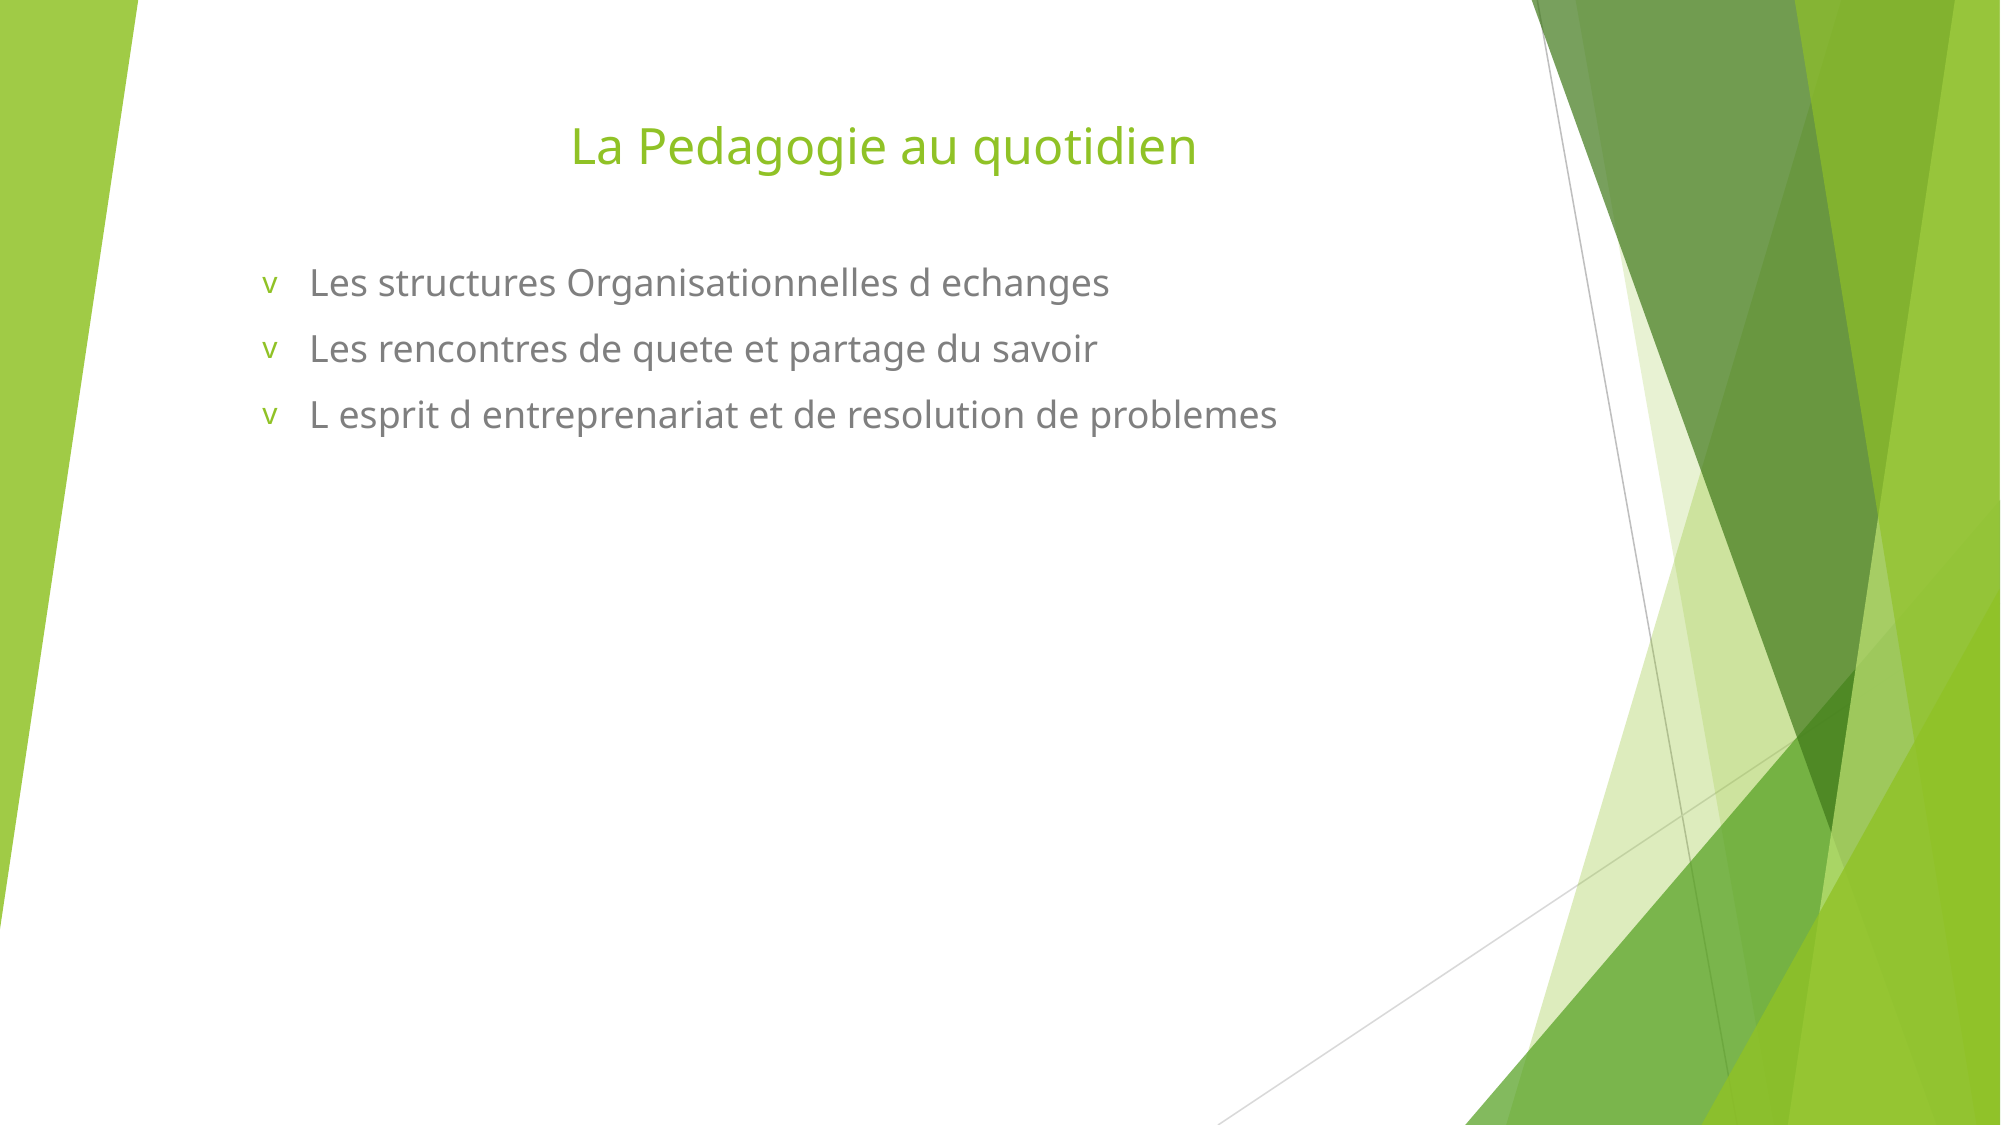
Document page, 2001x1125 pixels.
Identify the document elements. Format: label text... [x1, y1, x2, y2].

title La Pedagogie au quotidien [247, 85, 1522, 183]
subtitle Les structures Organisationnelles d echanges Les rencontres de quete et partage du savoir L esprit d entreprenariat et de resolution de problemes [247, 251, 1522, 540]
